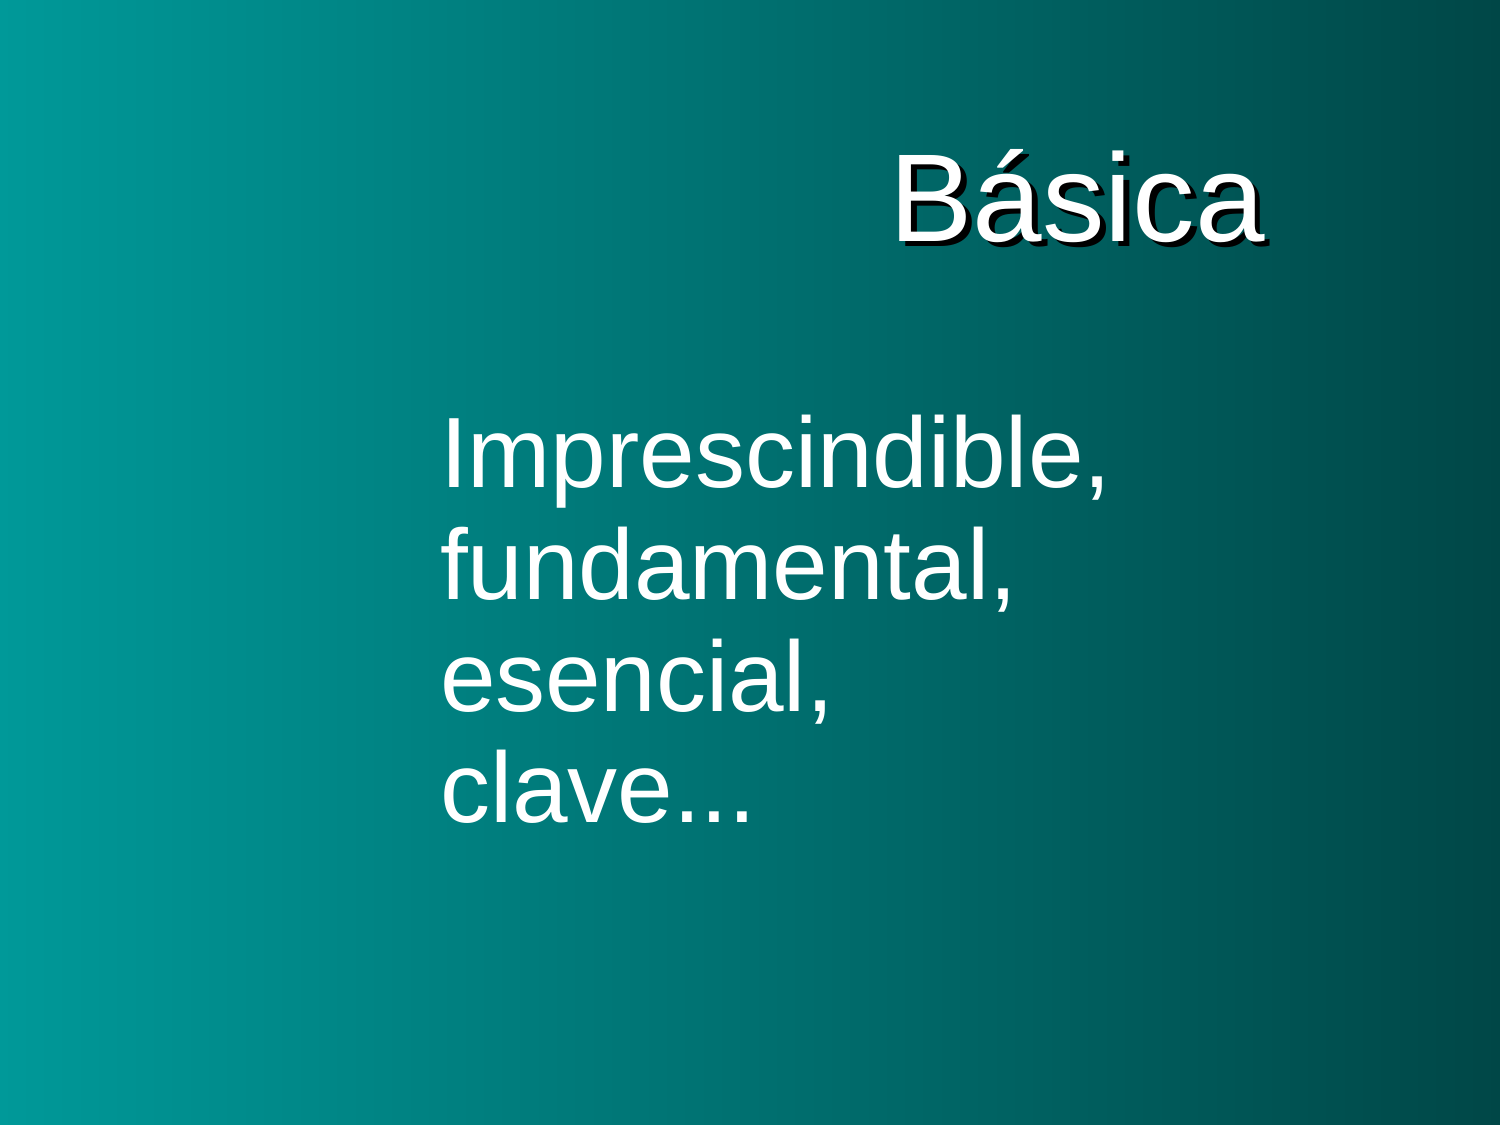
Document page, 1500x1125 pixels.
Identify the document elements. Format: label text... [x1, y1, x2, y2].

text_box Básica [875, 87, 1281, 394]
title Imprescindible, fundamental, esencial, clave... [425, 373, 1176, 868]
